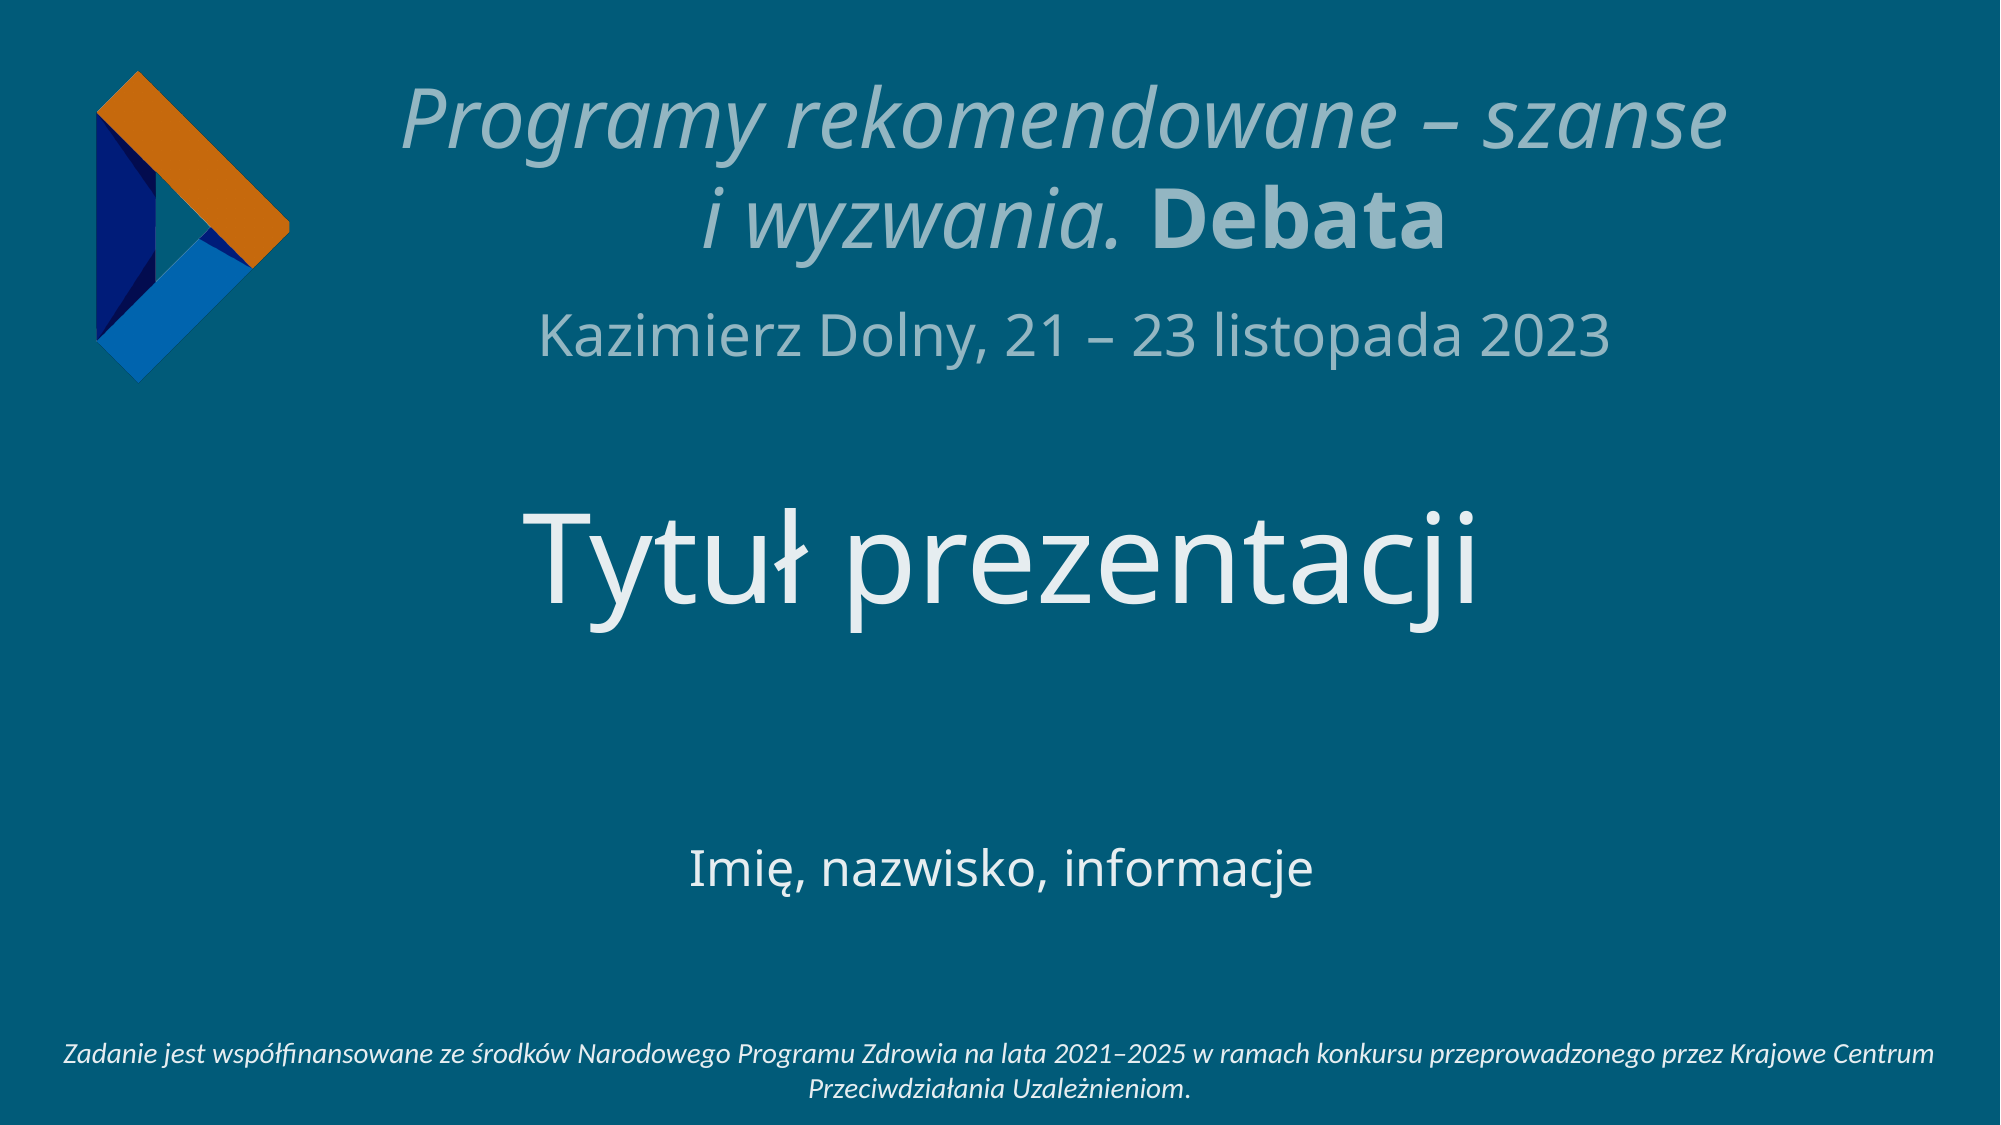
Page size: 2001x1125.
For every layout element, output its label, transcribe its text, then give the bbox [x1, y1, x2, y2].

text_box Programy rekomendowane – szanse i wyzwania. Debata Kazimierz Dolny, 21 – 23 listopada 2023 [1, 0, 2000, 434]
picture [97, 72, 289, 381]
text_box Tytuł prezentacji Imię, nazwisko, informacje [50, 406, 1955, 958]
text_box Zadanie jest współfinansowane ze środków Narodowego Programu Zdrowia na lata 2021–2025 w ramach konkursu przeprowadzonego przez Krajowe Centrum Przeciwdziałania Uzależnieniom. [0, 1022, 2000, 1125]
